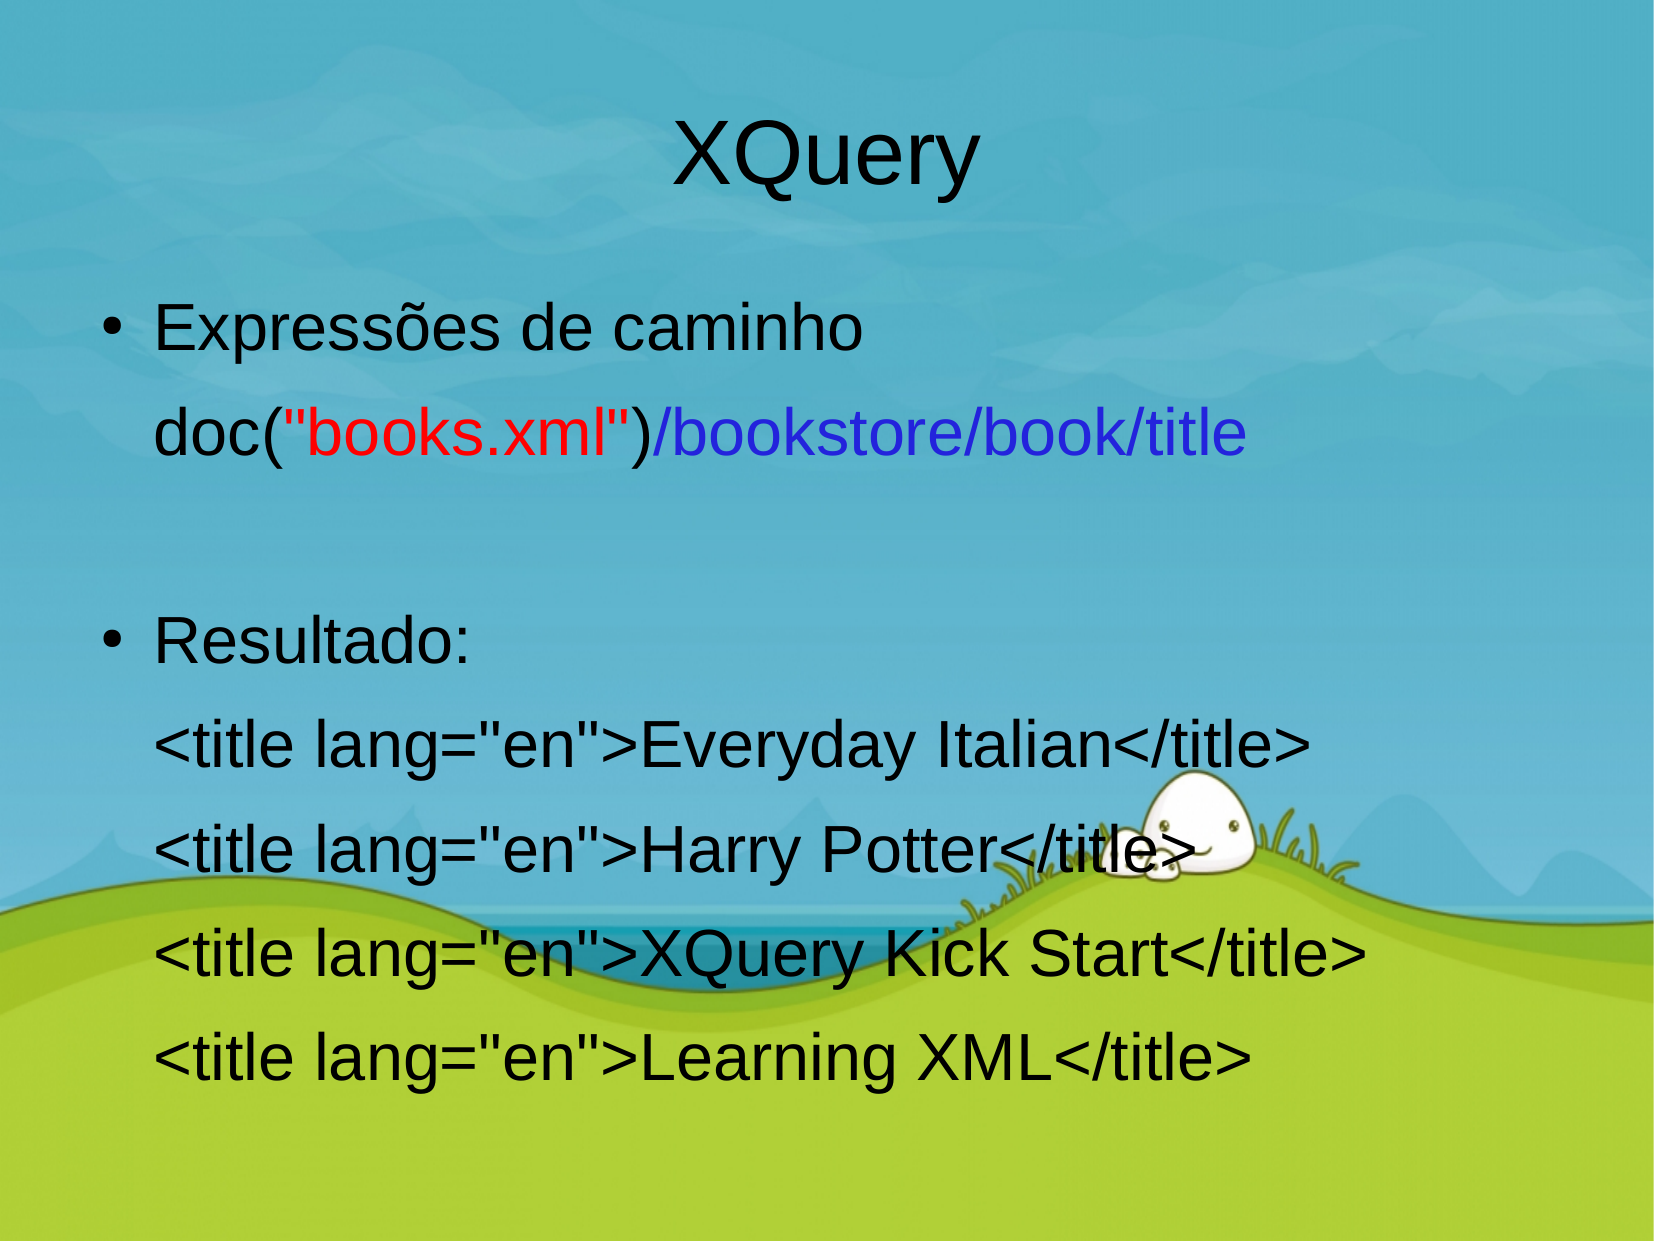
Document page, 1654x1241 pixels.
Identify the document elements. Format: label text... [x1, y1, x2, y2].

picture [0, 0, 1654, 1241]
title XQuery [82, 49, 1571, 257]
list Expressões de caminho doc("books.xml")/bookstore/book/title Resultado: <title lang="en">Everyday Italian</title> <title lang="en">Harry Potter</title> <title lang="en">XQuery Kick Start</title> <title lang="en">Learning XML</title> [82, 290, 1571, 1109]
